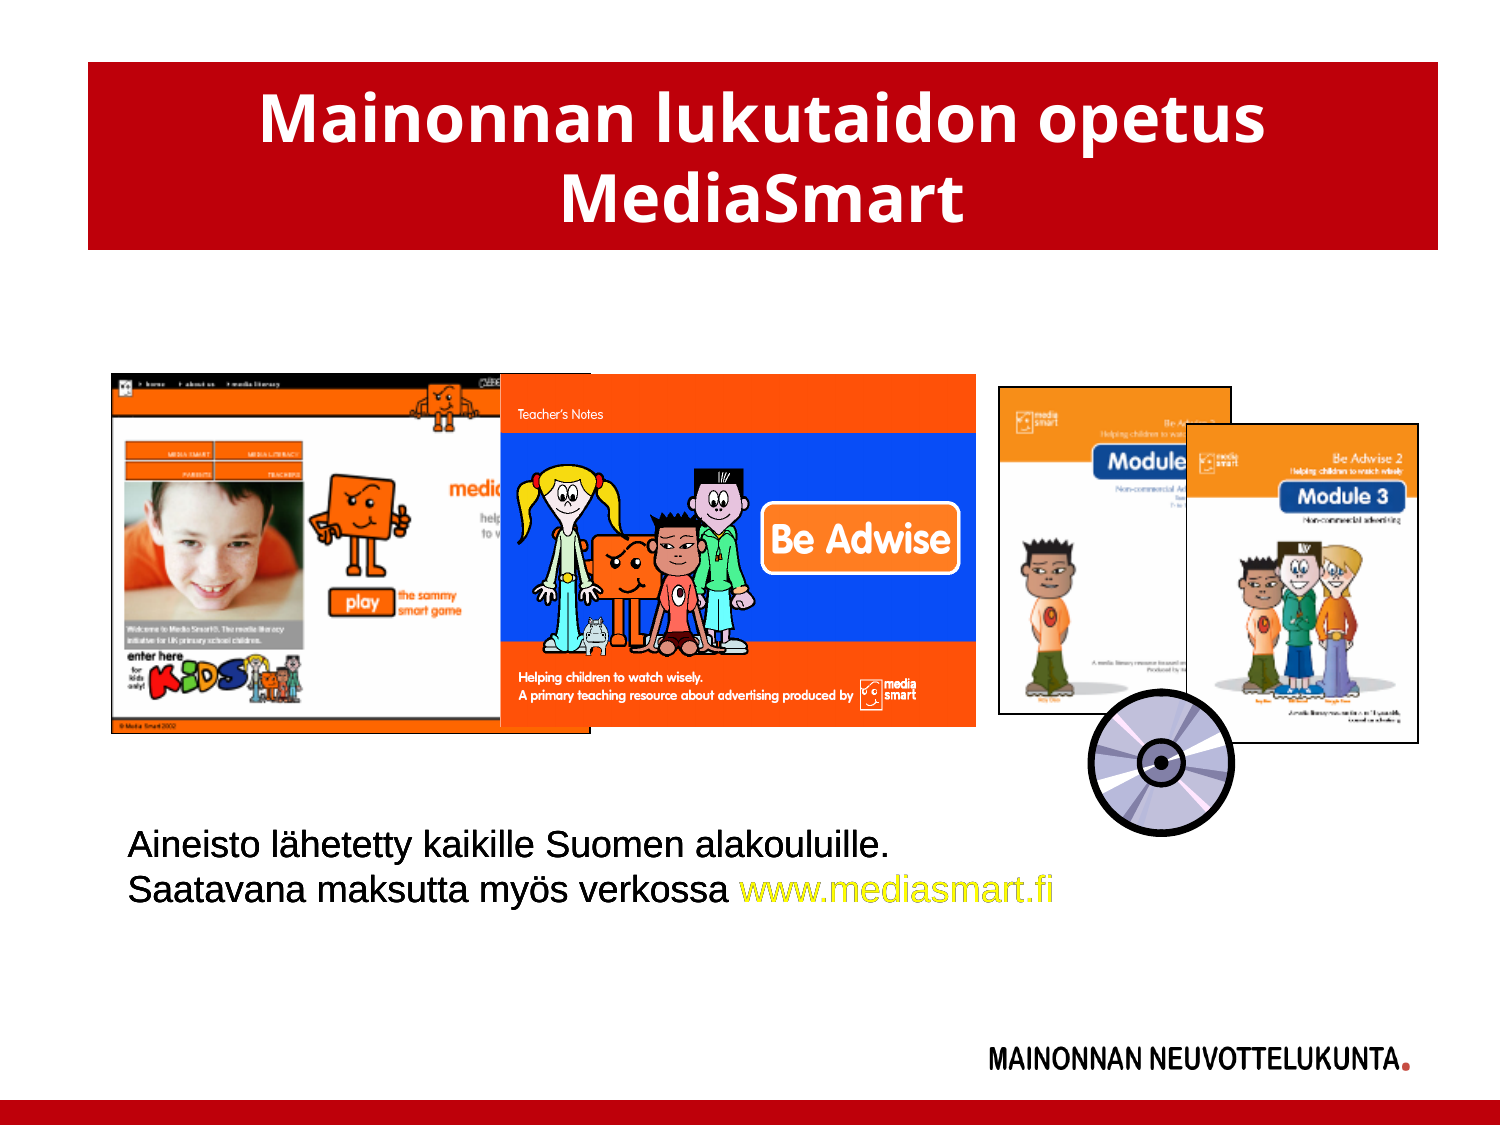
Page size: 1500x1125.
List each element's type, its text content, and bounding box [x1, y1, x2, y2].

picture [999, 387, 1418, 839]
text_box Mainonnan lukutaidon opetus MediaSmart [88, 62, 1438, 250]
picture [112, 375, 976, 733]
text_box Aineisto lähetetty kaikille Suomen alakouluille. Saatavana maksutta myös verkossa www.mediasmart.fi [113, 812, 1069, 917]
